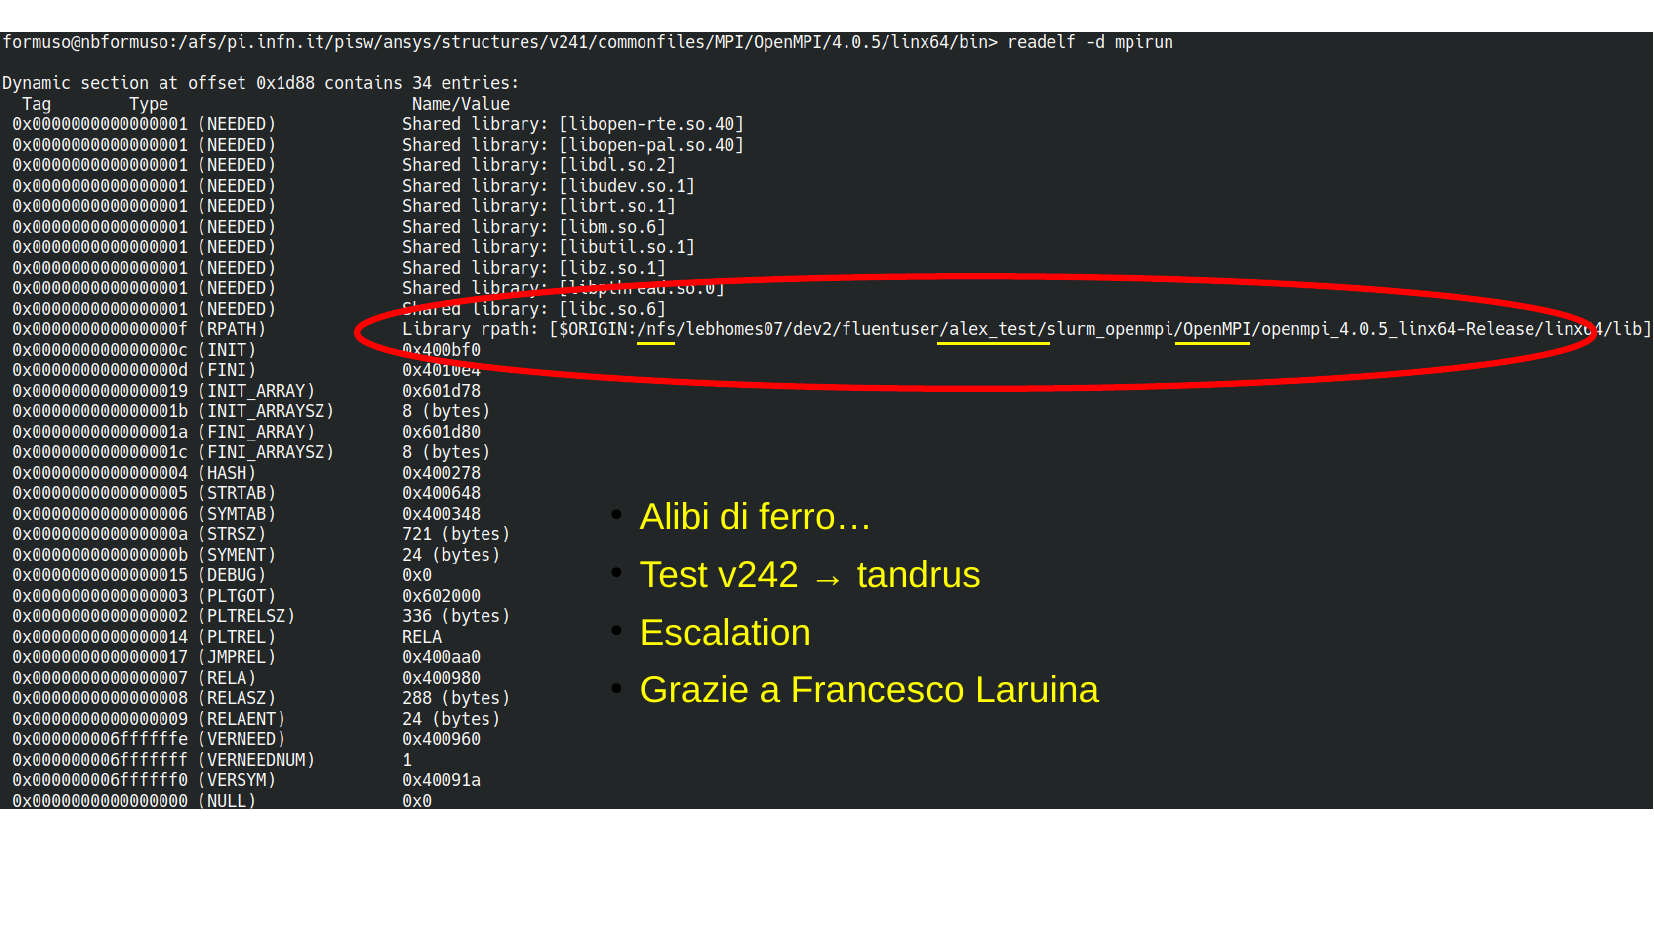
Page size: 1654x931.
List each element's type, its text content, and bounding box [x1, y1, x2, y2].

list Alibi di ferro… Test v242 → tandrus Escalation Grazie a Francesco Laruina [599, 495, 1571, 713]
text_box [356, 276, 1595, 389]
picture [0, 32, 1653, 809]
